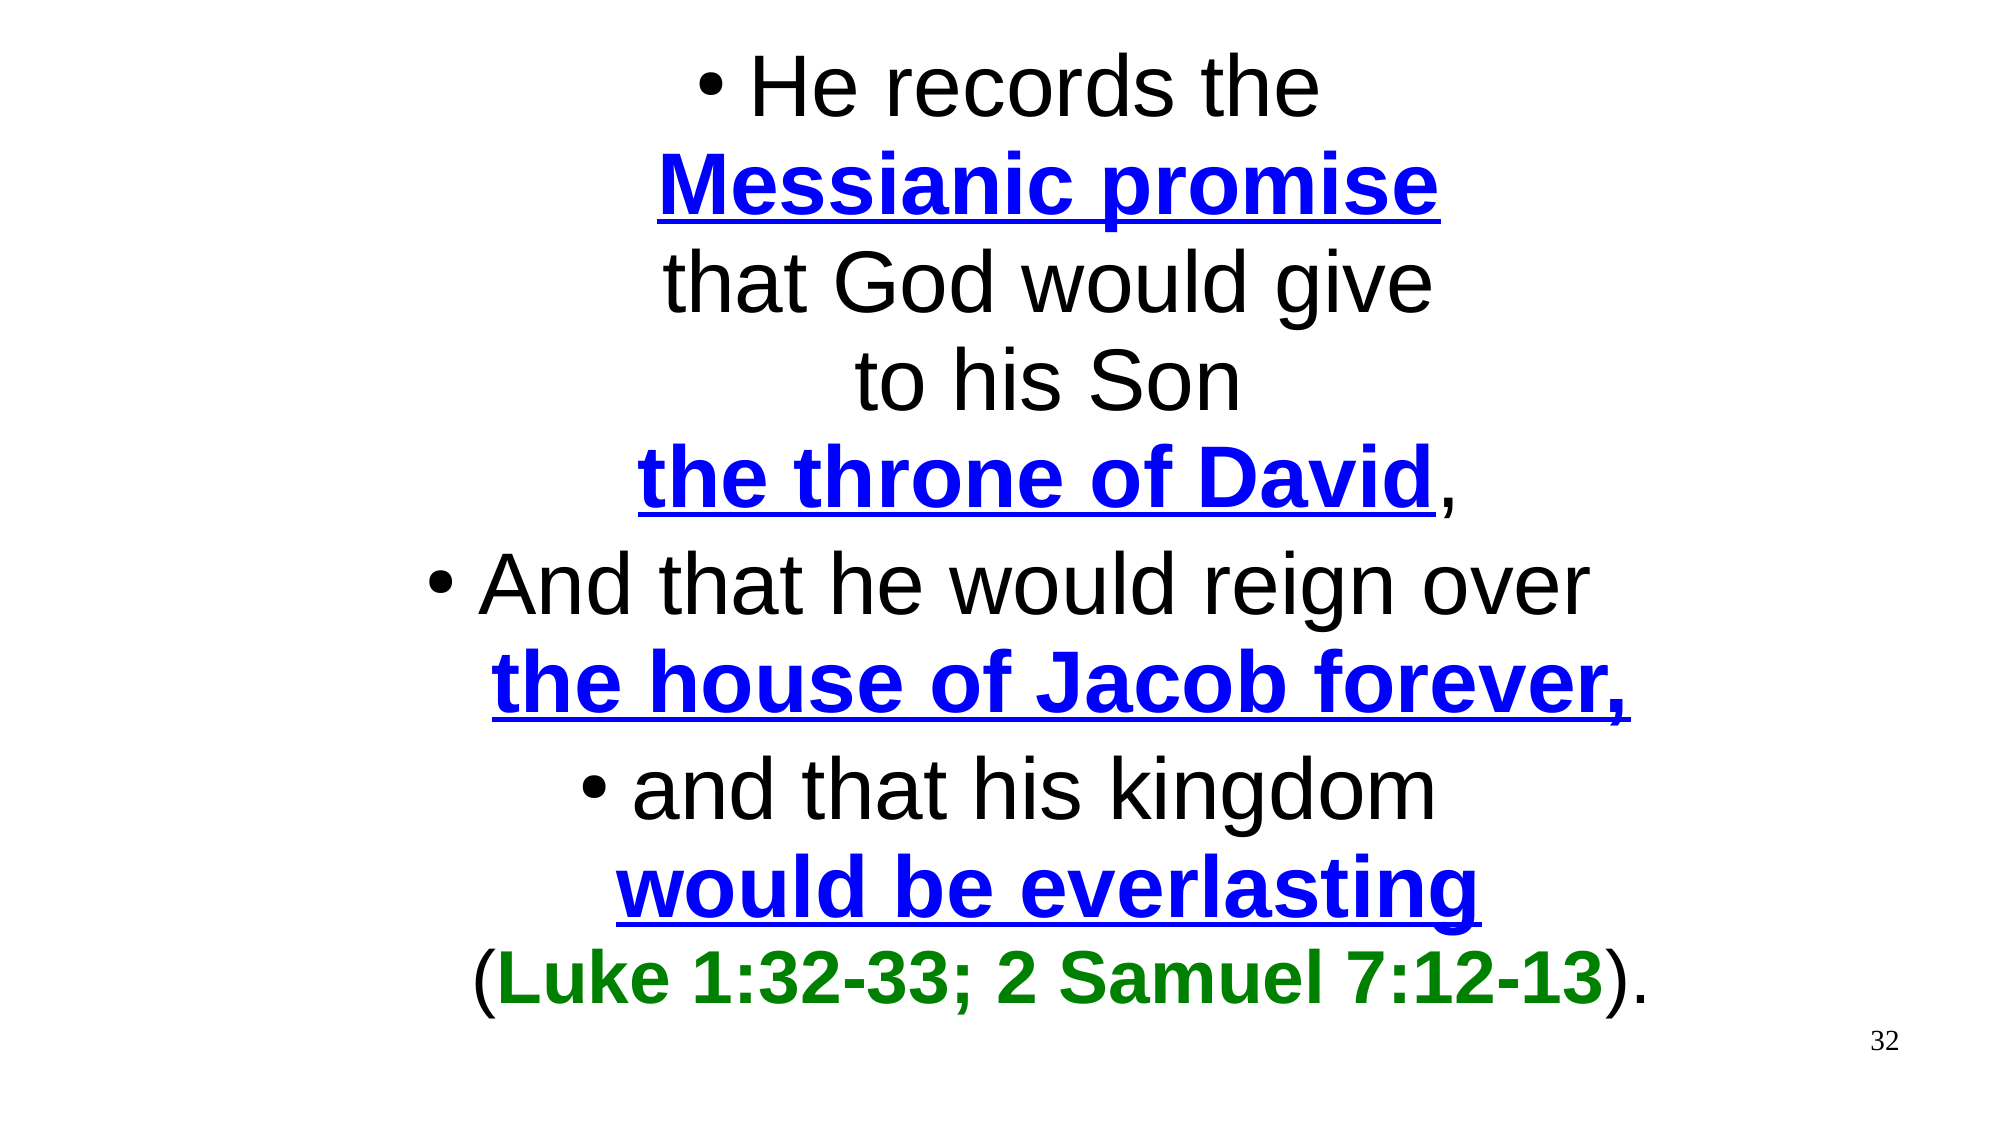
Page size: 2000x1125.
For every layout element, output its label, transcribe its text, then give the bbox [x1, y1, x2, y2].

list He records the Messianic promise that God would give to his Son the throne of David, And that he would reign over the house of Jacob forever, and that his kingdom would be everlasting (Luke 1:32-33; 2 Samuel 7:12-13). [37, 37, 1988, 1125]
